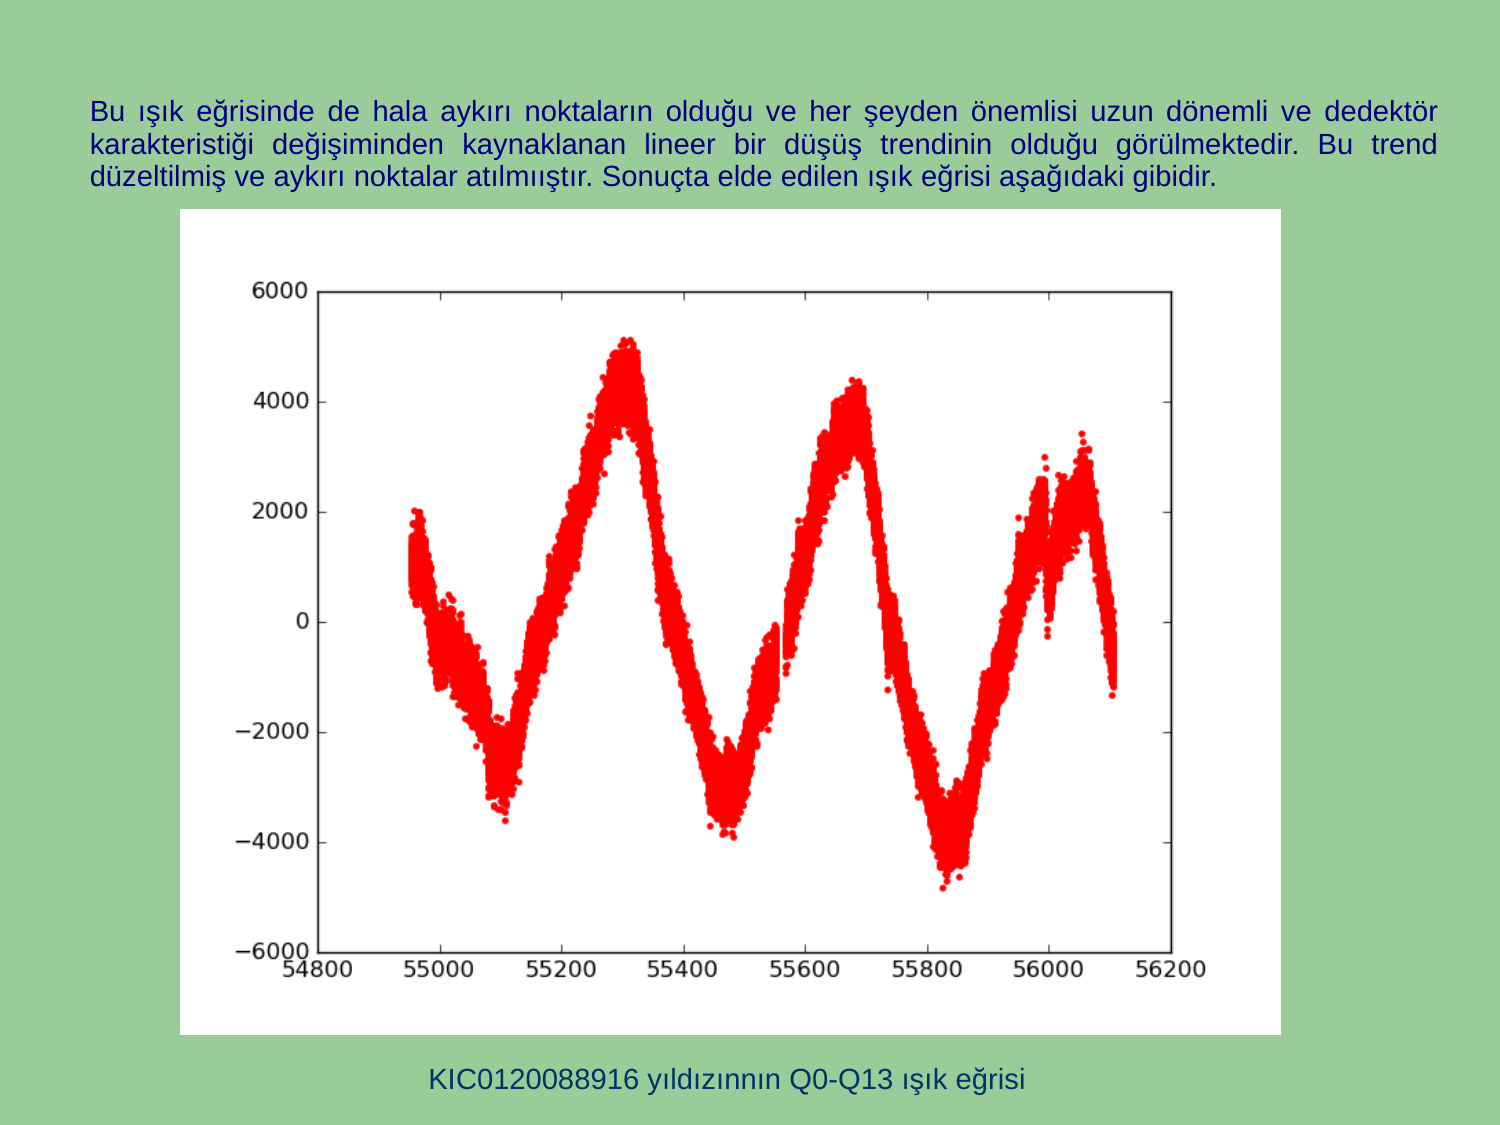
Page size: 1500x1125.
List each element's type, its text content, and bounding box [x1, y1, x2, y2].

text_box Bu ışık eğrisinde de hala aykırı noktaların olduğu ve her şeyden önemlisi uzun dönemli ve dedektör karakteristiği değişiminden kaynaklanan lineer bir düşüş trendinin olduğu görülmektedir. Bu trend düzeltilmiş ve aykırı noktalar atılmııştır. Sonuçta elde edilen ışık eğrisi aşağıdaki gibidir. [75, 87, 1456, 203]
text_box KIC0120088916 yıldızınnın Q0-Q13 ışık eğrisi [225, 1055, 1231, 1111]
picture [180, 209, 1281, 1036]
